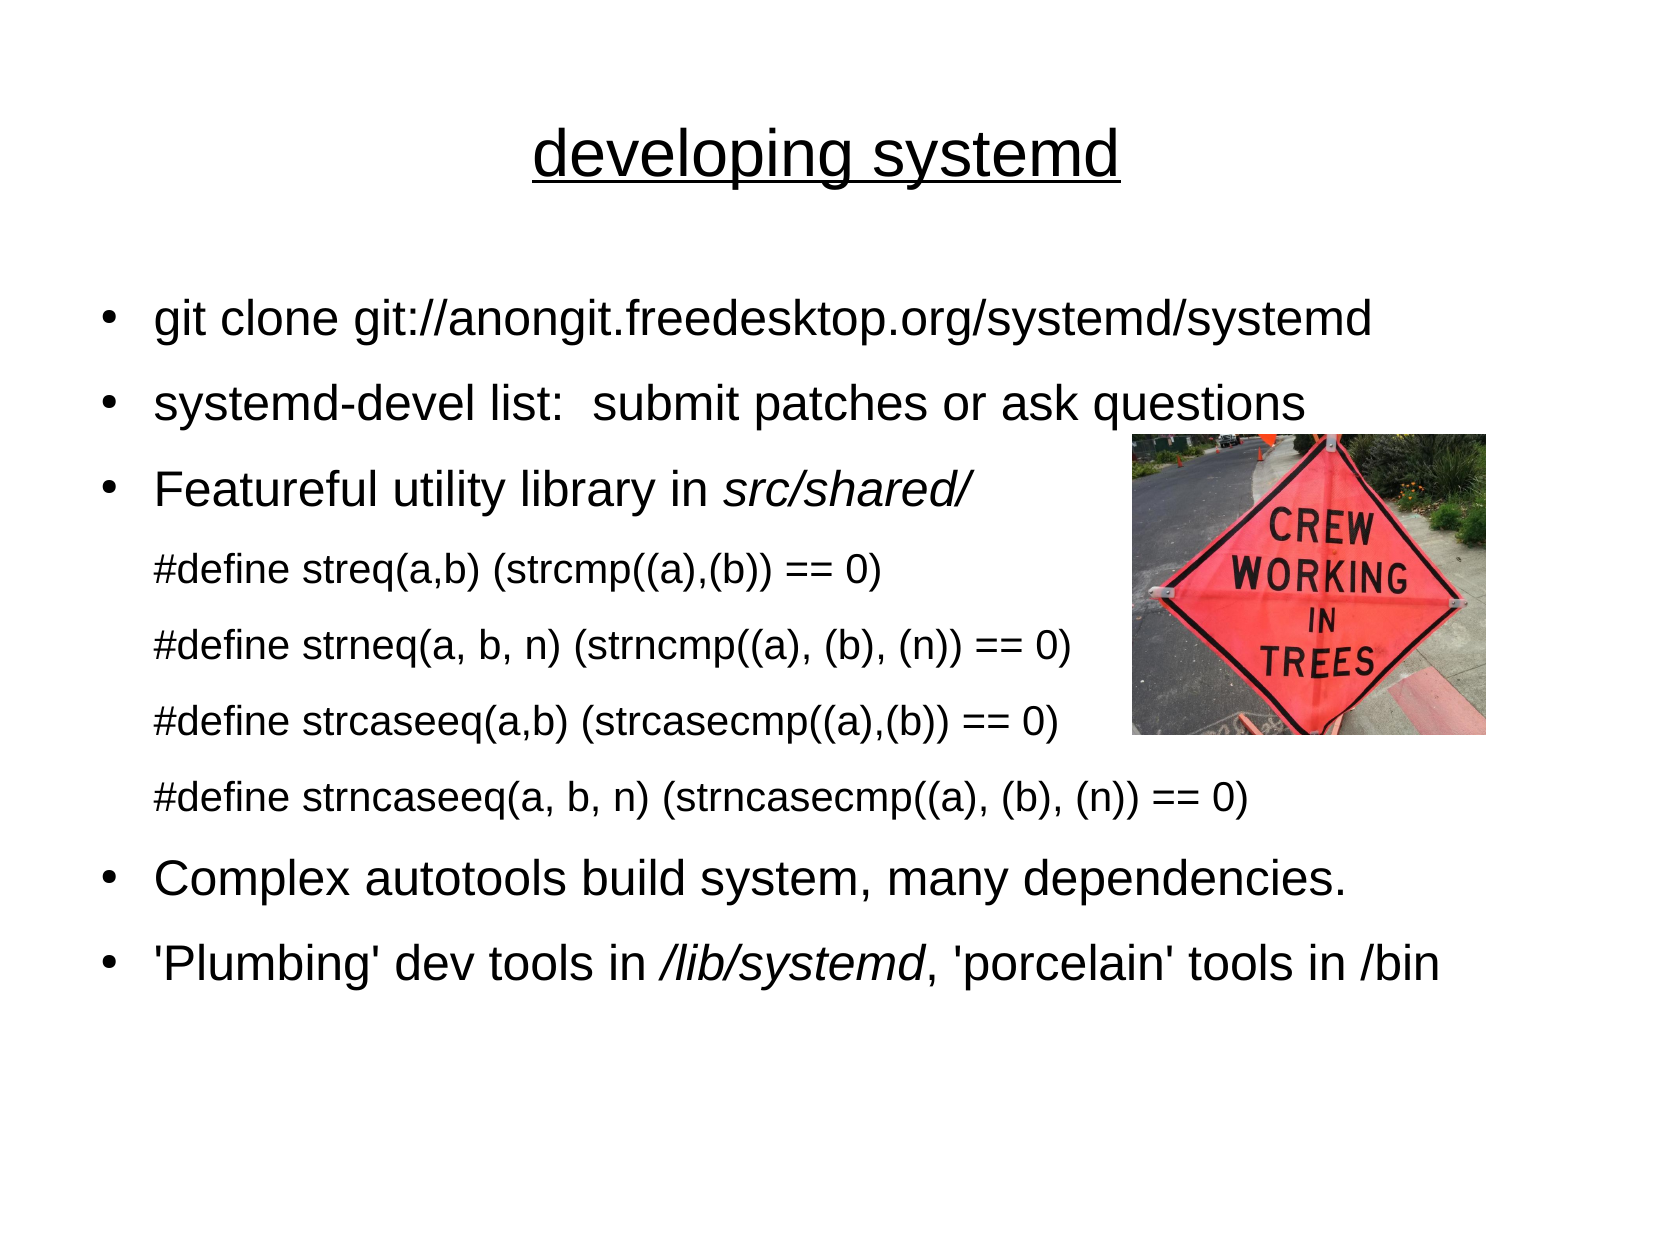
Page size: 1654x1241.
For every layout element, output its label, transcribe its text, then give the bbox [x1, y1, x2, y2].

list git clone git://anongit.freedesktop.org/systemd/systemd systemd-devel list: submit patches or ask questions Featureful utility library in src/shared/ #define streq(a,b) (strcmp((a),(b)) == 0) #define strneq(a, b, n) (strncmp((a), (b), (n)) == 0) #define strcaseeq(a,b) (strcasecmp((a),(b)) == 0) #define strncaseeq(a, b, n) (strncasecmp((a), (b), (n)) == 0) Complex autotools build system, many dependencies. 'Plumbing' dev tools in /lib/systemd, 'porcelain' tools in /bin [82, 290, 1571, 1010]
picture [1132, 434, 1486, 736]
title developing systemd [82, 49, 1571, 257]
